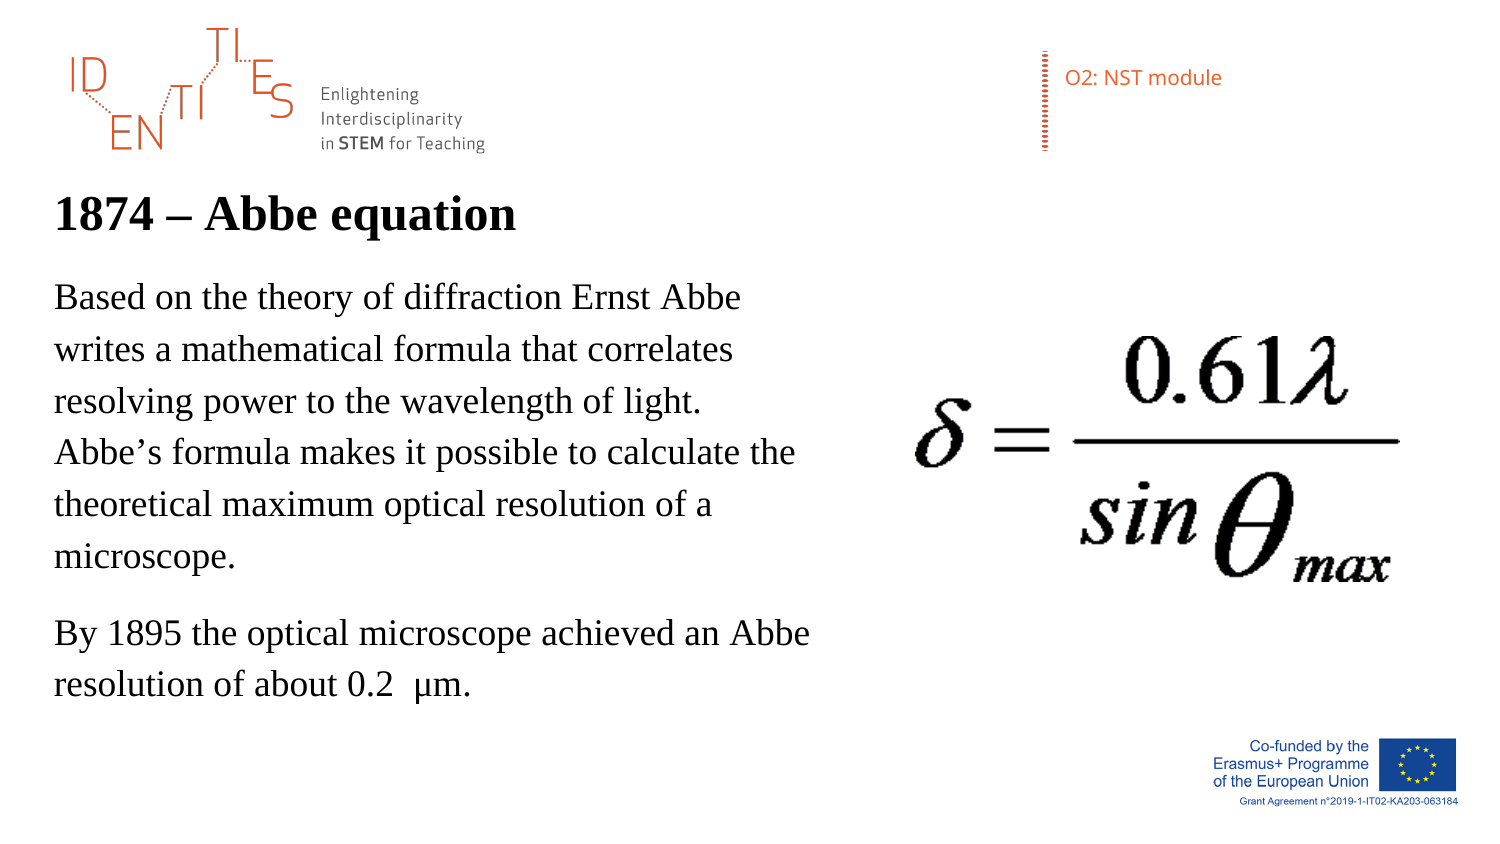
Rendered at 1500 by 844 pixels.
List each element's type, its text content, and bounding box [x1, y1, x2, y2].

text_box O2: NST module [1051, 57, 1472, 139]
text_box 1874 – Abbe equation Based on the theory of diffraction Ernst Abbe writes a mathematical formula that correlates resolving power to the wavelength of light. Abbe’s formula makes it possible to calculate the theoretical maximum optical resolution of a microscope. By 1895 the optical microscope achieved an Abbe resolution of about 0.2 μm. [39, 156, 829, 789]
picture [1208, 735, 1459, 810]
picture [71, 24, 485, 157]
picture [1042, 51, 1051, 151]
picture [915, 336, 1400, 582]
